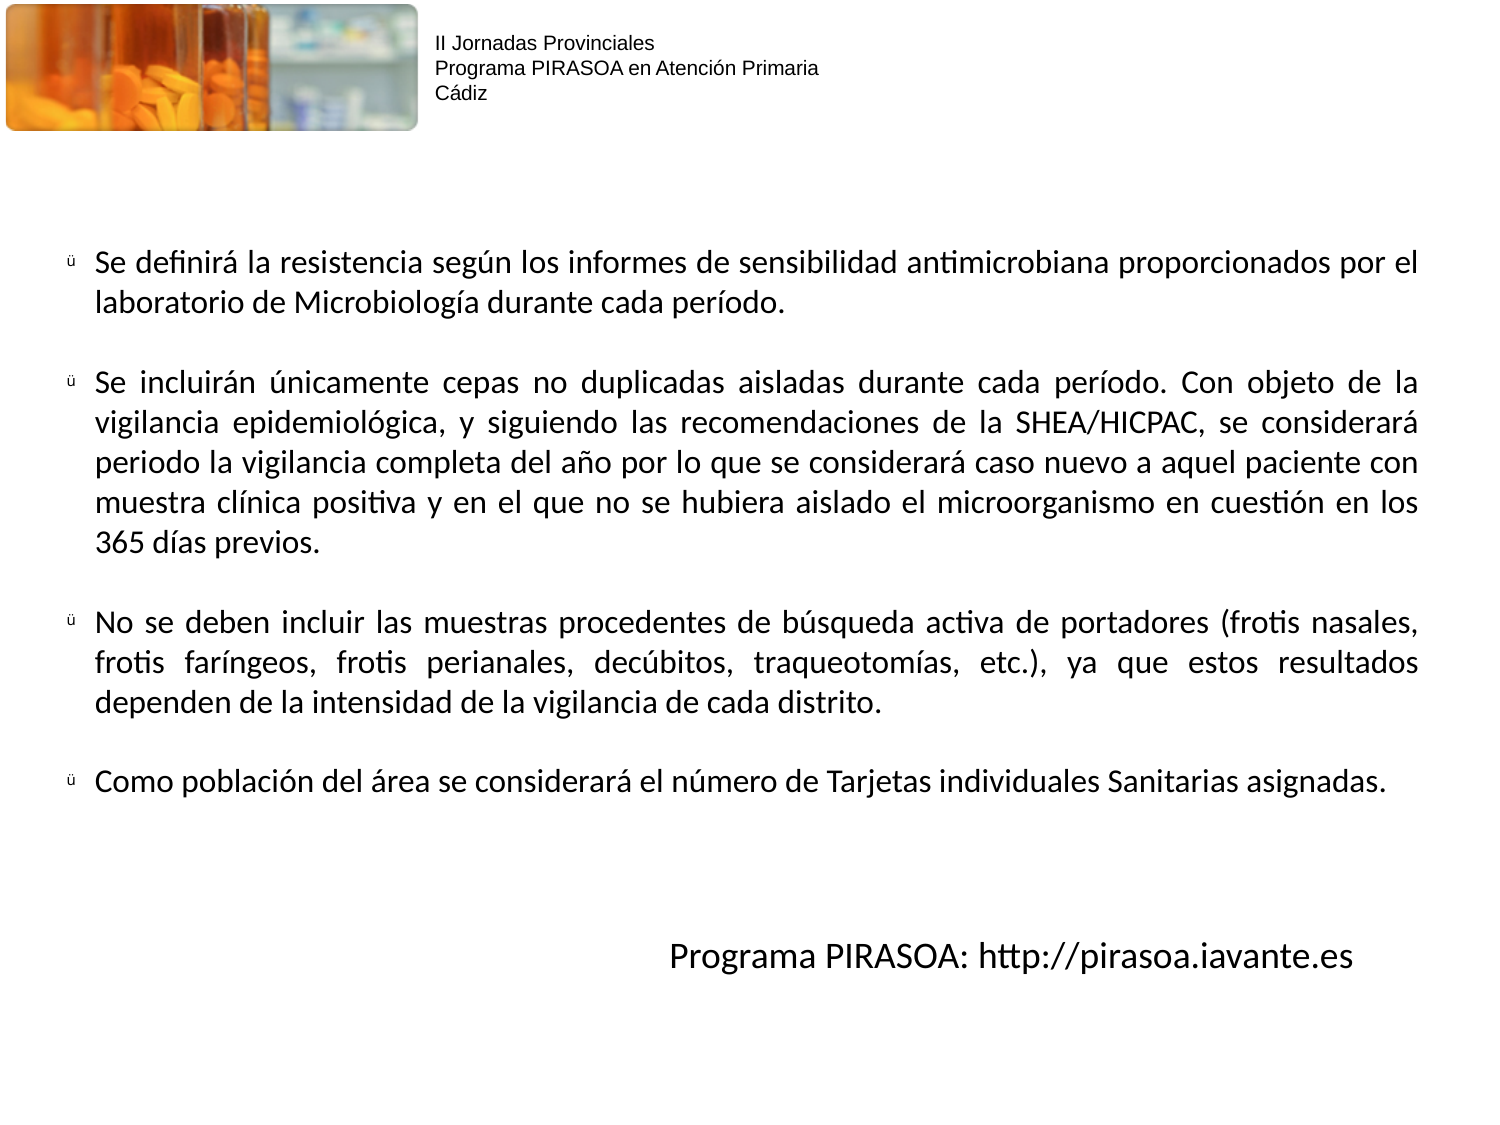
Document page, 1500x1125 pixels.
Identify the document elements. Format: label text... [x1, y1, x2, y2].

text_box II Jornadas Provinciales Programa PIRASOA en Atención Primaria Cádiz [420, 22, 882, 112]
text_box Programa PIRASOA: http://pirasoa.iavante.es [654, 923, 1369, 984]
picture [5, 4, 420, 131]
text_box Se definirá la resistencia según los informes de sensibilidad antimicrobiana proporcionados por el laboratorio de Microbiología durante cada período. Se incluirán únicamente cepas no duplicadas aisladas durante cada período. Con objeto de la vigilancia epidemiológica, y siguiendo las recomendaciones de la SHEA/HICPAC, se considerará periodo la vigilancia completa del año por lo que se considerará caso nuevo a aquel paciente con muestra clínica positiva y en el que no se hubiera aislado el microorganismo en cuestión en los 365 días previos. No se deben incluir las muestras procedentes de búsqueda activa de portadores (frotis nasales, frotis faríngeos, frotis perianales, decúbitos, traqueotomías, etc.), ya que estos resultados dependen de la intensidad de la vigilancia de cada distrito. Como población del área se considerará el número de Tarjetas individuales Sanitarias asignadas. [51, 233, 1436, 807]
